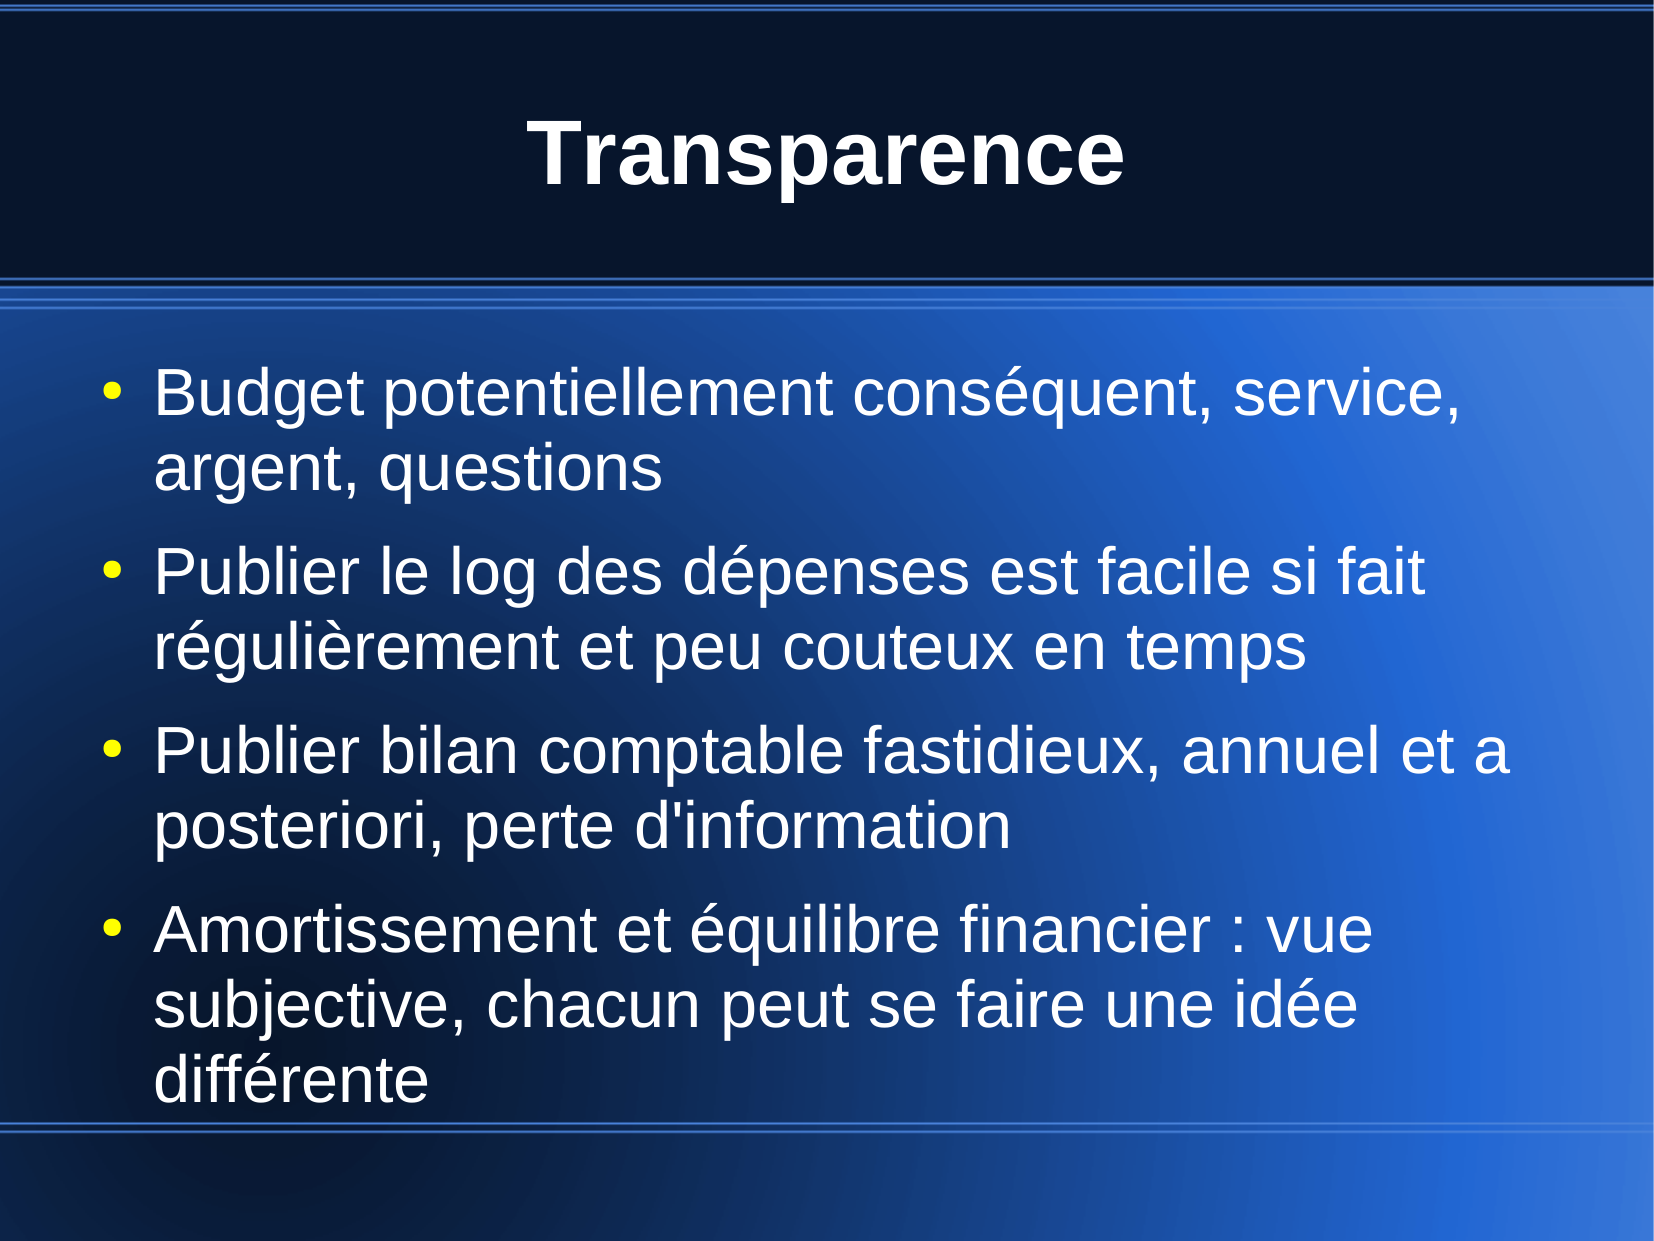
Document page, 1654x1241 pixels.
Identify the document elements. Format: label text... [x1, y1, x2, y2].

title Transparence [82, 56, 1571, 250]
picture [0, 0, 1654, 1241]
list Budget potentiellement conséquent, service, argent, questions Publier le log des dépenses est facile si fait régulièrement et peu couteux en temps Publier bilan comptable fastidieux, annuel et a posteriori, perte d'information Amortissement et équilibre financier : vue subjective, chacun peut se faire une idée différente [82, 355, 1571, 1159]
